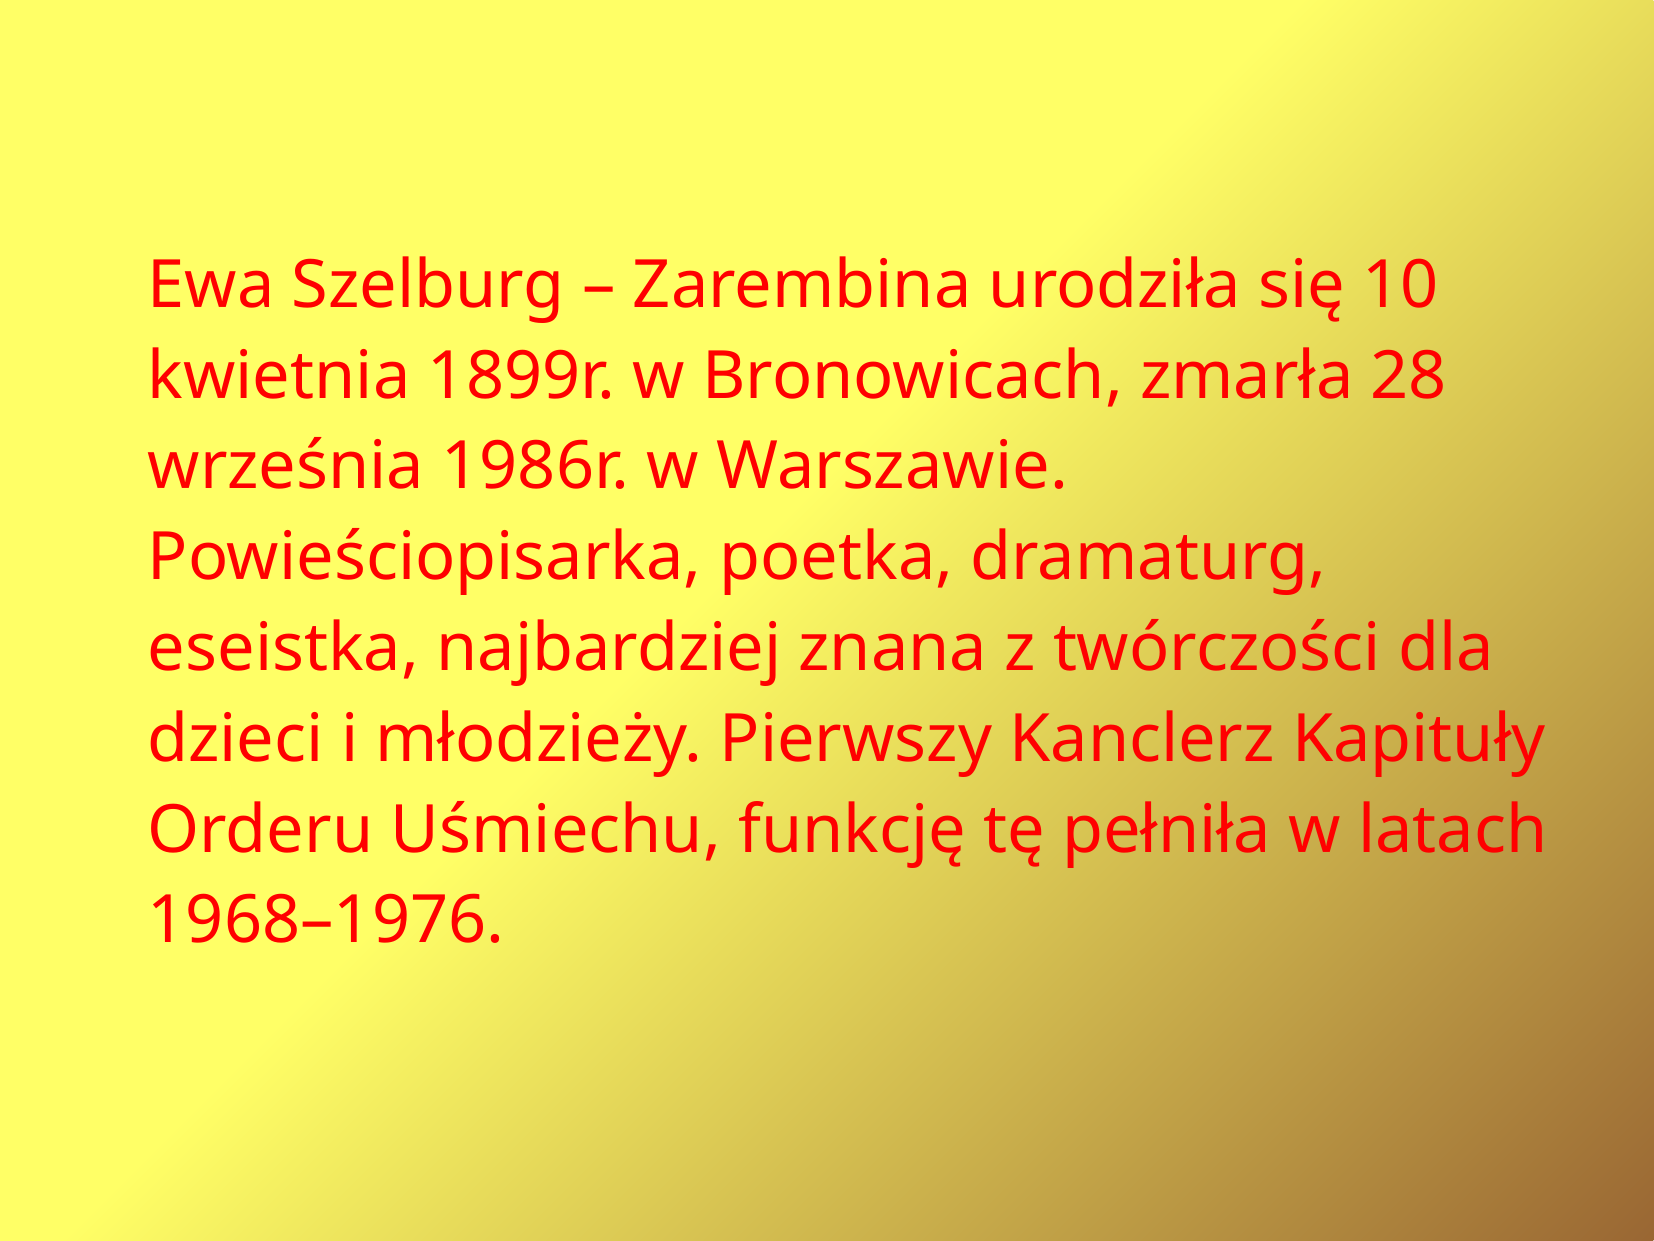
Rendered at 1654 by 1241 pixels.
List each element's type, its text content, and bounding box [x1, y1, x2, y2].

list Ewa Szelburg – Zarembina urodziła się 10 kwietnia 1899r. w Bronowicach, zmarła 28 września 1986r. w Warszawie. Powieściopisarka, poetka, dramaturg, eseistka, najbardziej znana z twórczości dla dzieci i młodzieży. Pierwszy Kanclerz Kapituły Orderu Uśmiechu, funkcję tę pełniła w latach 1968–1976. [76, 236, 1565, 1055]
